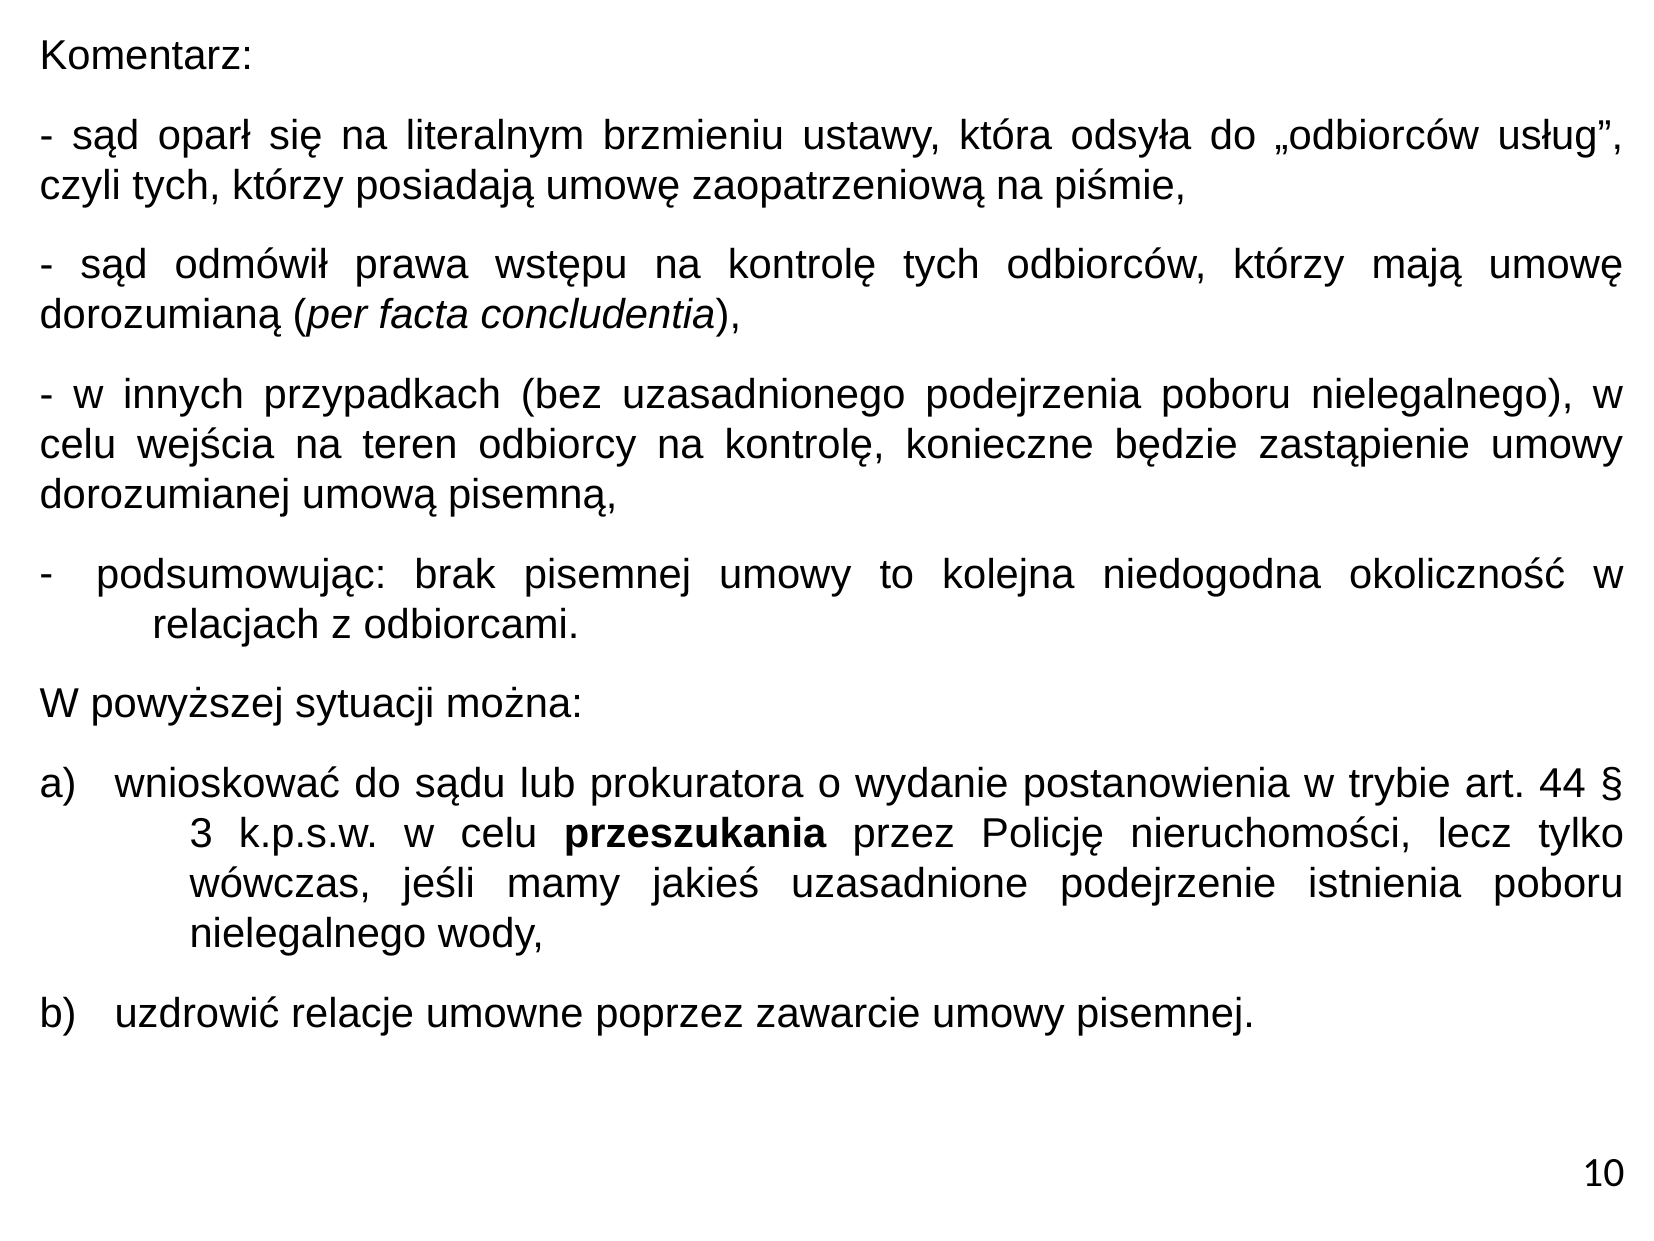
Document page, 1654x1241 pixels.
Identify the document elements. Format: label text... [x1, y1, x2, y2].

list Komentarz: - sąd oparł się na literalnym brzmieniu ustawy, która odsyła do „odbiorców usług”, czyli tych, którzy posiadają umowę zaopatrzeniową na piśmie, - sąd odmówił prawa wstępu na kontrolę tych odbiorców, którzy mają umowę dorozumianą (per facta concludentia), - w innych przypadkach (bez uzasadnionego podejrzenia poboru nielegalnego), w celu wejścia na teren odbiorcy na kontrolę, konieczne będzie zastąpienie umowy dorozumianej umową pisemną, podsumowując: brak pisemnej umowy to kolejna niedogodna okoliczność w relacjach z odbiorcami. W powyższej sytuacji można: wnioskować do sądu lub prokuratora o wydanie postanowienia w trybie art. 44 § 3 k.p.s.w. w celu przeszukania przez Policję nieruchomości, lecz tylko wówczas, jeśli mamy jakieś uzasadnione podejrzenie istnienia poboru nielegalnego wody, uzdrowić relacje umowne poprzez zawarcie umowy pisemnej. 10 [39, 28, 1625, 1234]
